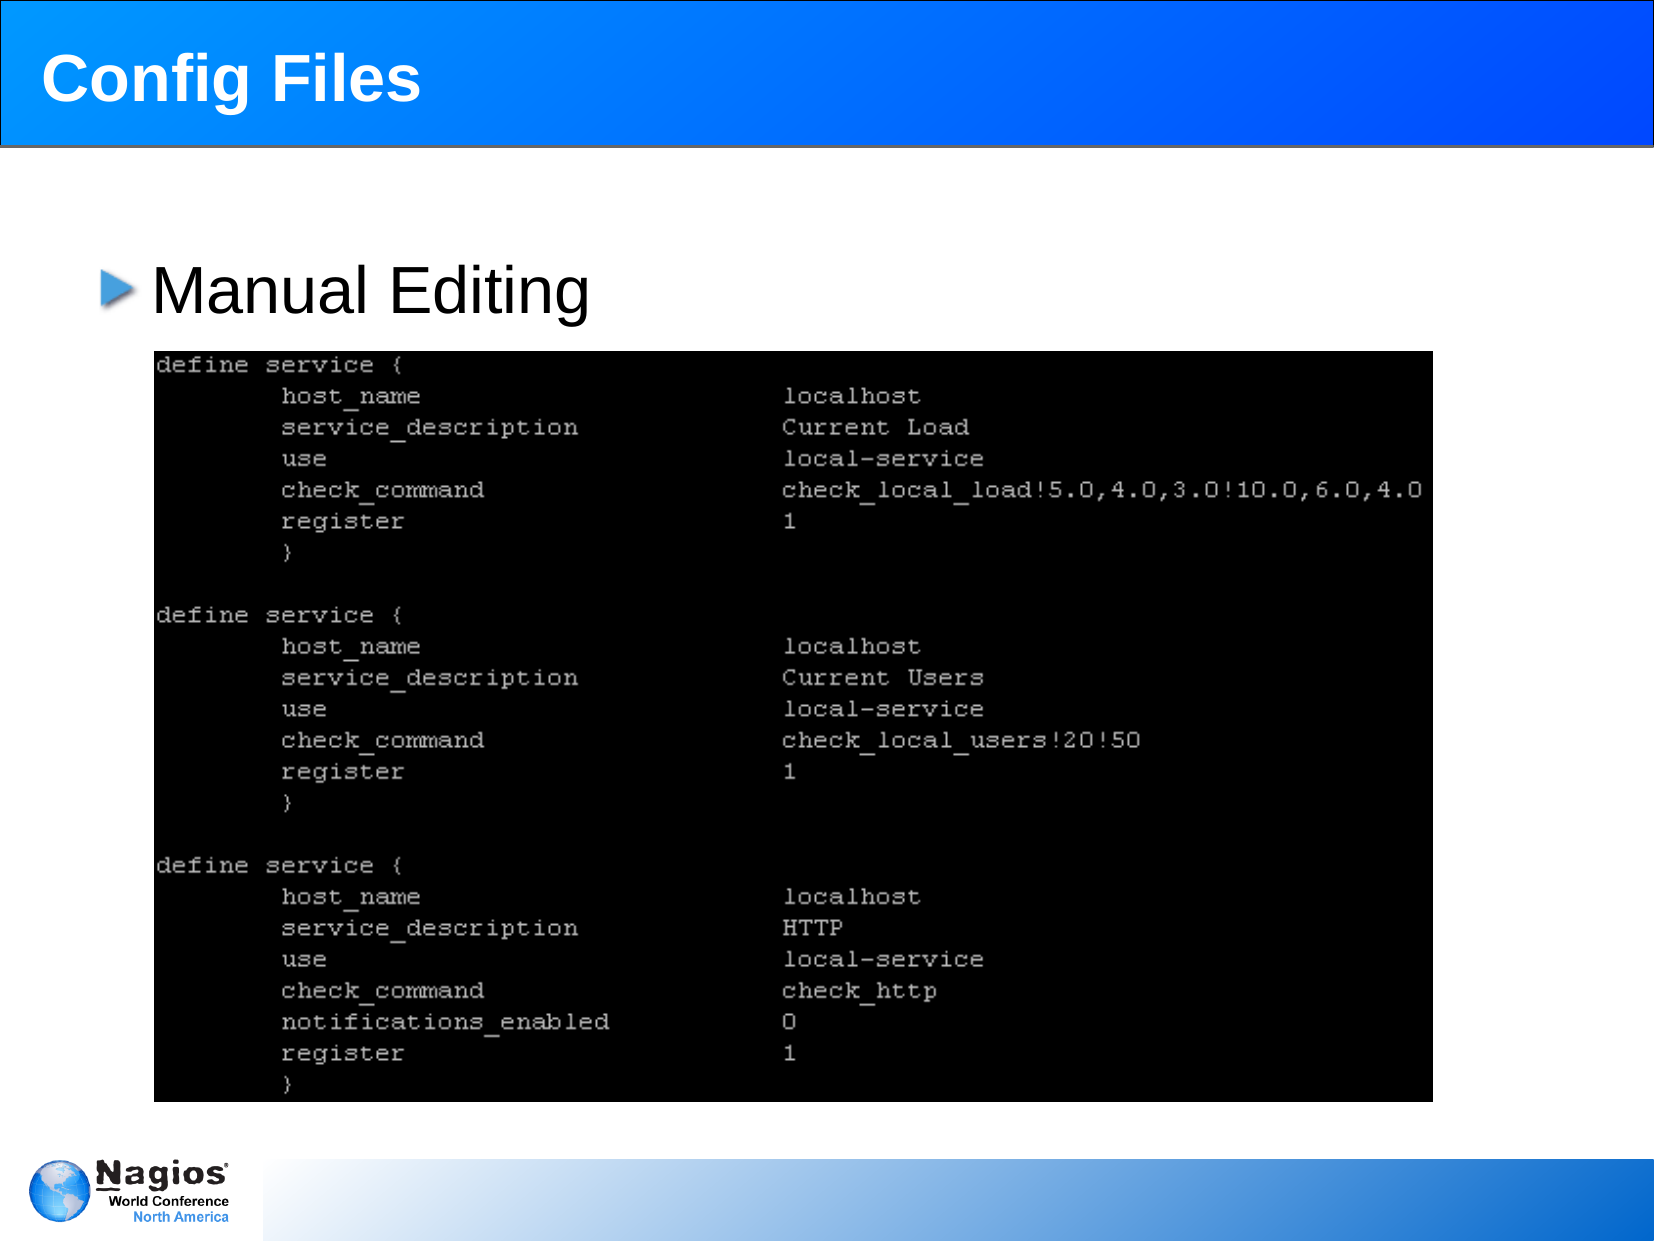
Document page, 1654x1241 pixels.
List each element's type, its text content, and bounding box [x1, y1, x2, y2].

picture [154, 351, 1433, 1102]
title Config Files [41, 36, 1248, 120]
picture [29, 1159, 229, 1235]
list Manual Editing [80, 253, 1569, 1058]
